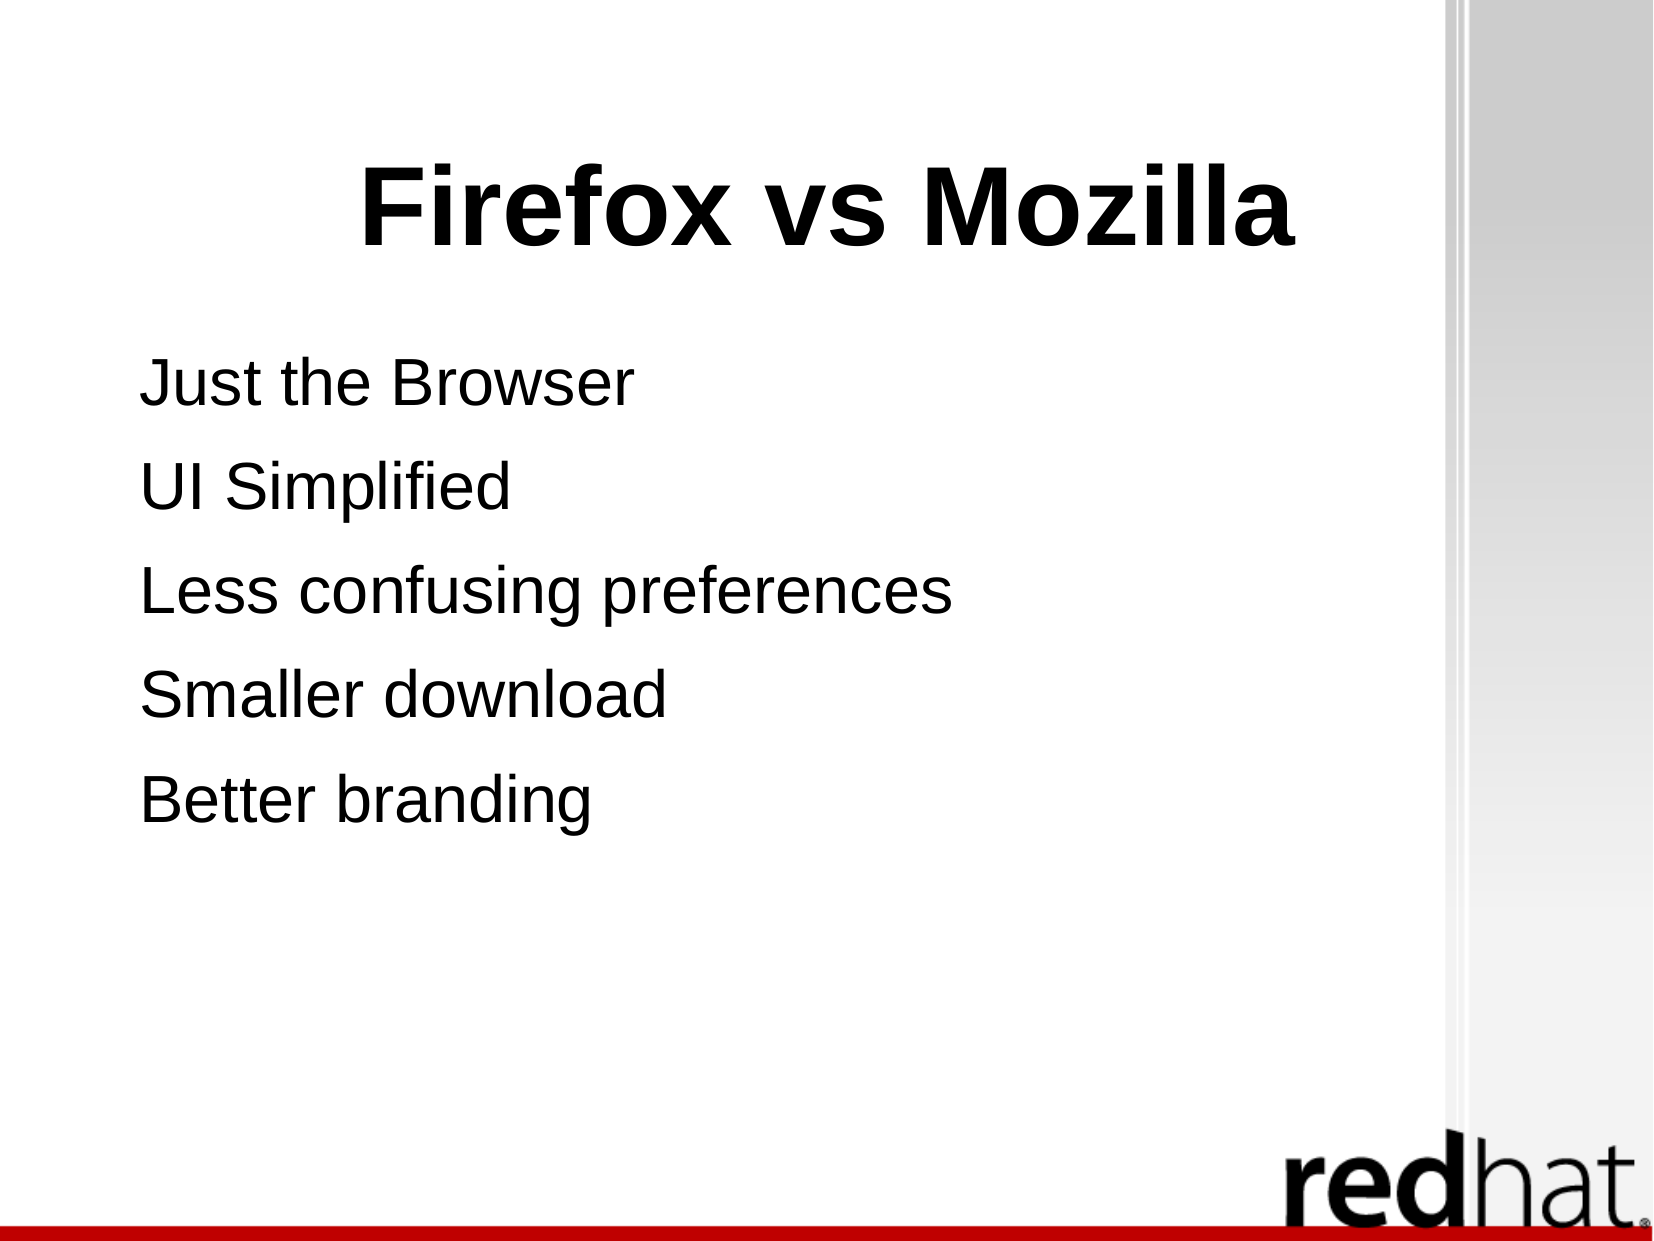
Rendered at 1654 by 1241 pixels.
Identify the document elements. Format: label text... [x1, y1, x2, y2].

list Just the Browser UI Simplified Less confusing preferences Smaller download Better branding [121, 344, 1533, 1127]
picture [0, 0, 1654, 1241]
title Firefox vs Mozilla [121, 102, 1533, 311]
